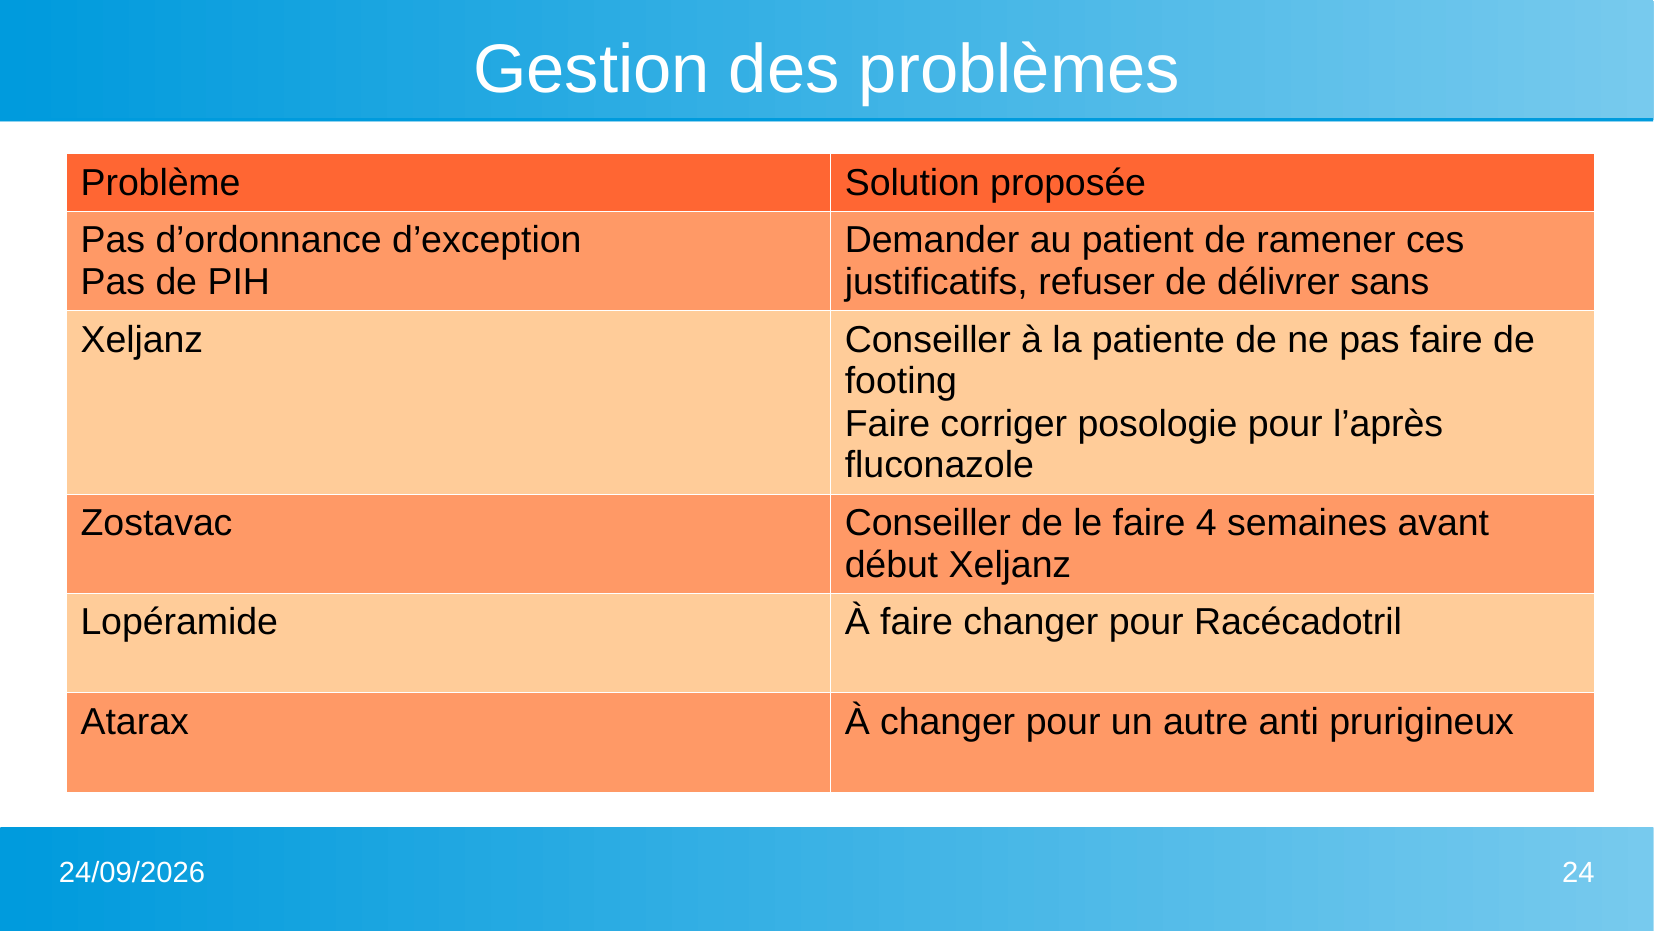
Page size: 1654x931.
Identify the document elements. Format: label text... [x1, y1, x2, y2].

table_header Problème [67, 154, 830, 211]
table_cell Pas d’ordonnance d’exception Pas de PIH [67, 212, 830, 310]
table_cell Lopéramide [67, 594, 830, 692]
table_cell À faire changer pour Racécadotril [831, 594, 1594, 692]
table_cell À changer pour un autre anti prurigineux [831, 693, 1594, 792]
table_cell Zostavac [67, 495, 830, 593]
title Gestion des problèmes [59, 29, 1595, 108]
table_cell Demander au patient de ramener ces justificatifs, refuser de délivrer sans [831, 212, 1594, 310]
table_header Solution proposée [831, 154, 1594, 211]
table_cell Conseiller de le faire 4 semaines avant début Xeljanz [831, 495, 1594, 593]
table_cell Xeljanz [67, 311, 830, 494]
table_cell Atarax [67, 693, 830, 792]
table_cell Conseiller à la patiente de ne pas faire de footing Faire corriger posologie pour l’après fluconazole [831, 311, 1594, 494]
